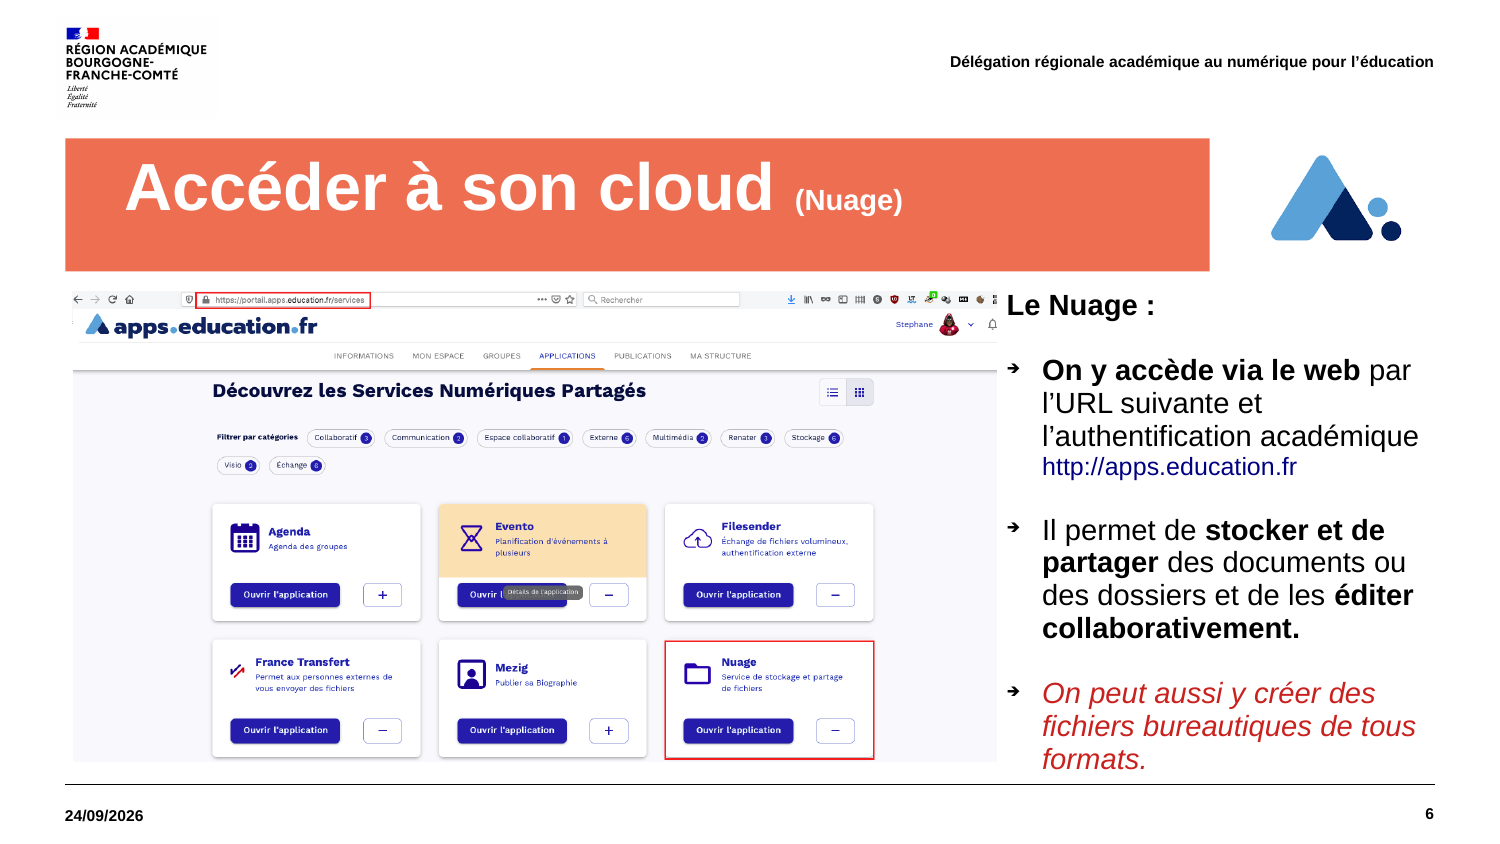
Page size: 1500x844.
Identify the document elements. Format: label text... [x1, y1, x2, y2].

picture [1259, 128, 1409, 275]
text_box Accéder à son cloud (Nuage) [65, 138, 1210, 272]
text_box Délégation régionale académique au numérique pour l’éducation [470, 32, 1435, 91]
picture [55, 16, 218, 119]
text_box Le Nuage : On y accède via le web par l’URL suivante et l’authentification académique http://apps.education.fr Il permet de stocker et de partager des documents ou des dossiers et de les éditer collaborativement. On peut aussi y créer des fichiers bureautiques de tous formats. [991, 281, 1442, 784]
text_box 31/01/2023 [64, 787, 251, 843]
text_box <numéro> [1213, 784, 1435, 843]
picture [72, 291, 991, 762]
